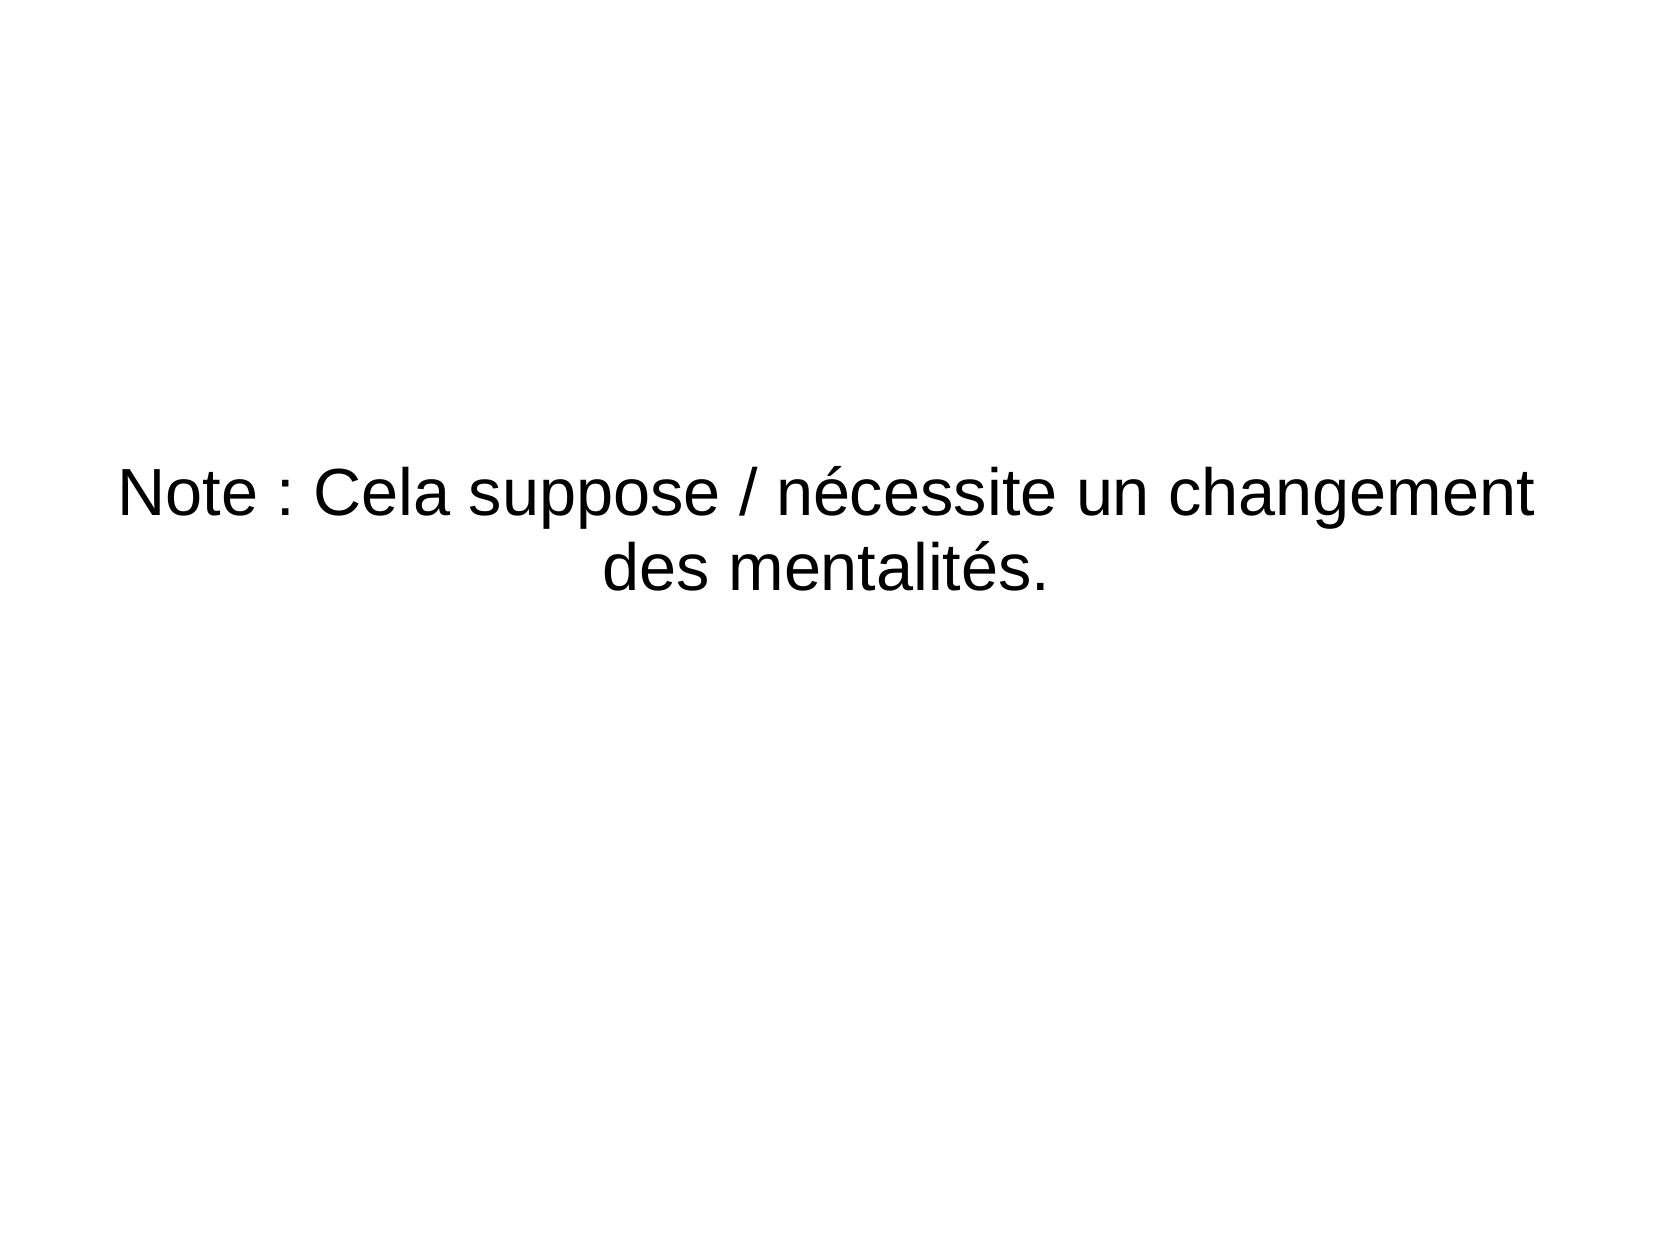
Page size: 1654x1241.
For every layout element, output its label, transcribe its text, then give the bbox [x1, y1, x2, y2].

subtitle Note : Cela suppose / nécessite un changement des mentalités. [82, 49, 1571, 1010]
